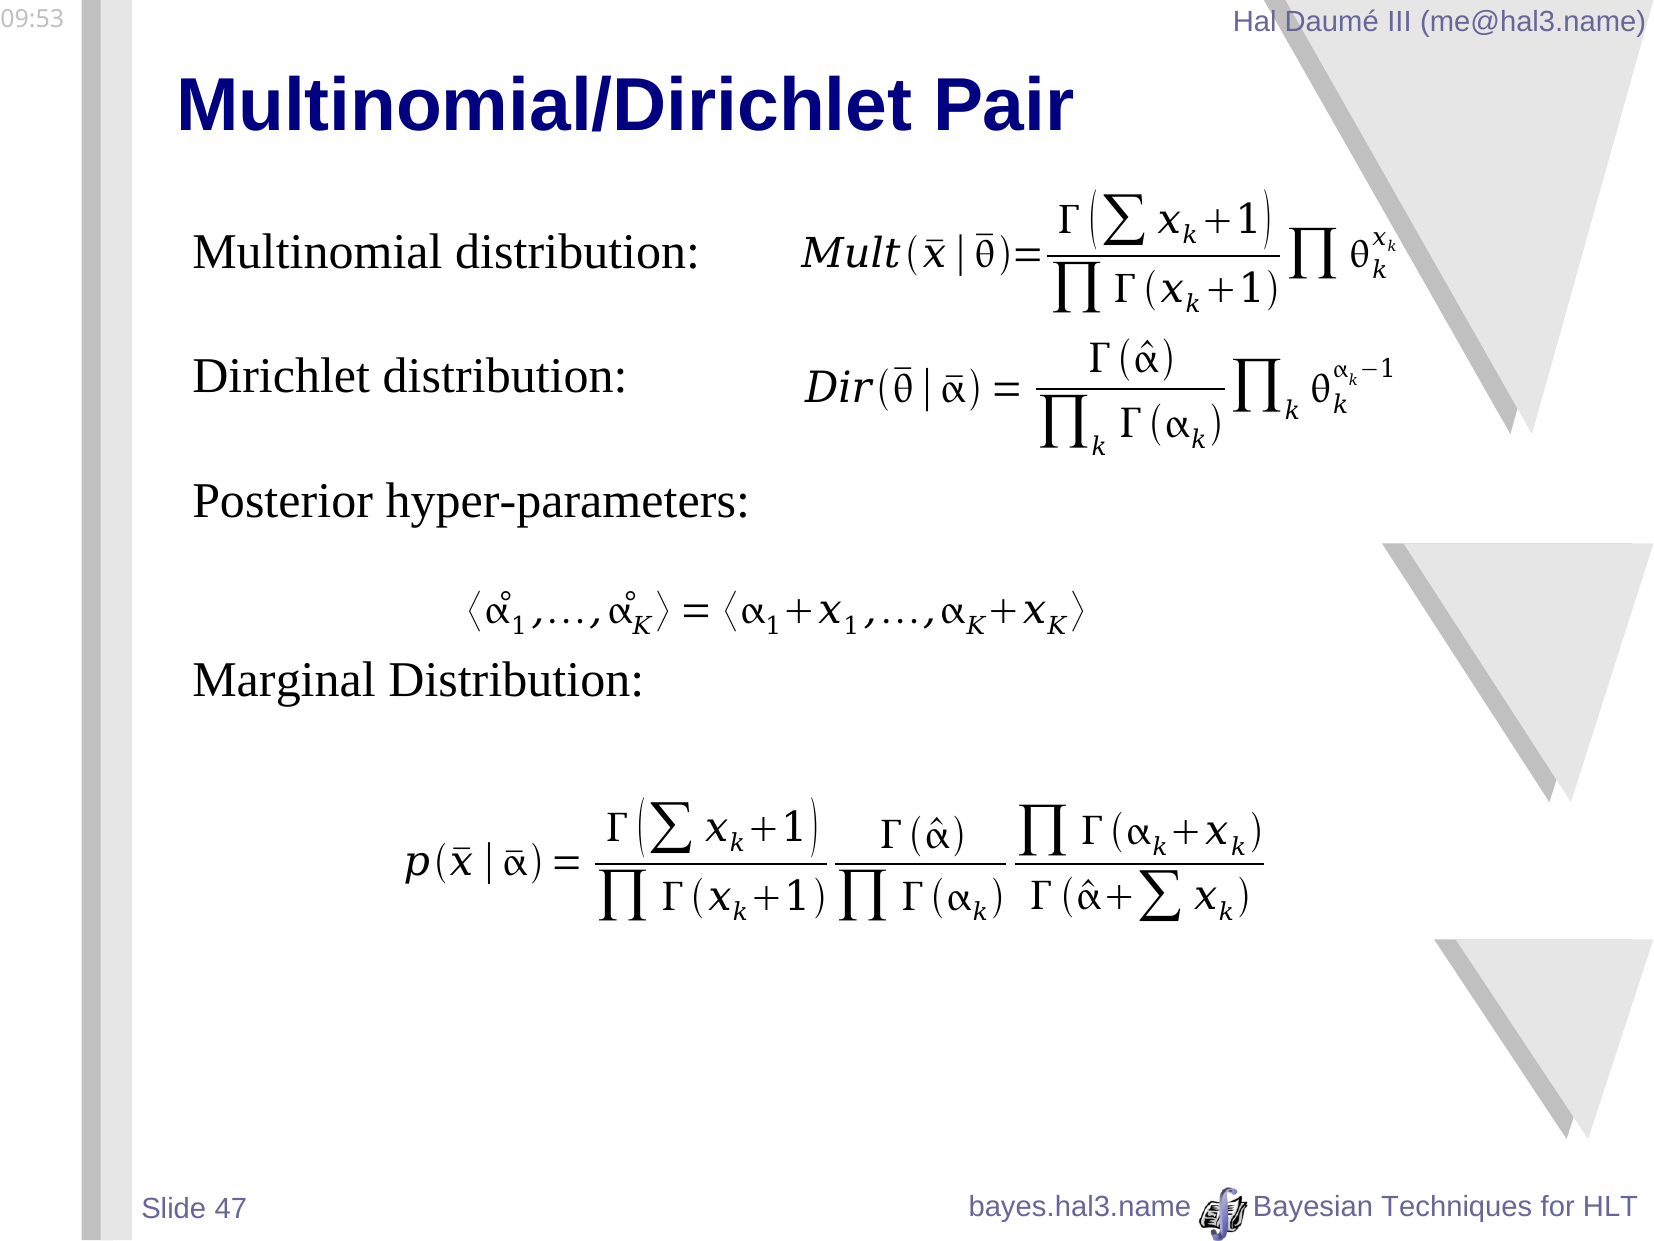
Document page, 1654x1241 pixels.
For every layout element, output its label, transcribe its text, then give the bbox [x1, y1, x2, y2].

chart [461, 584, 1092, 640]
picture [1198, 1186, 1248, 1241]
chart [397, 796, 1272, 927]
title Multinomial/Dirichlet Pair [176, 44, 1509, 166]
chart [798, 332, 1402, 462]
list Multinomial distribution: Dirichlet distribution: Posterior hyper-parameters: Marginal Distribution: [180, 224, 1512, 989]
chart [795, 188, 1403, 319]
